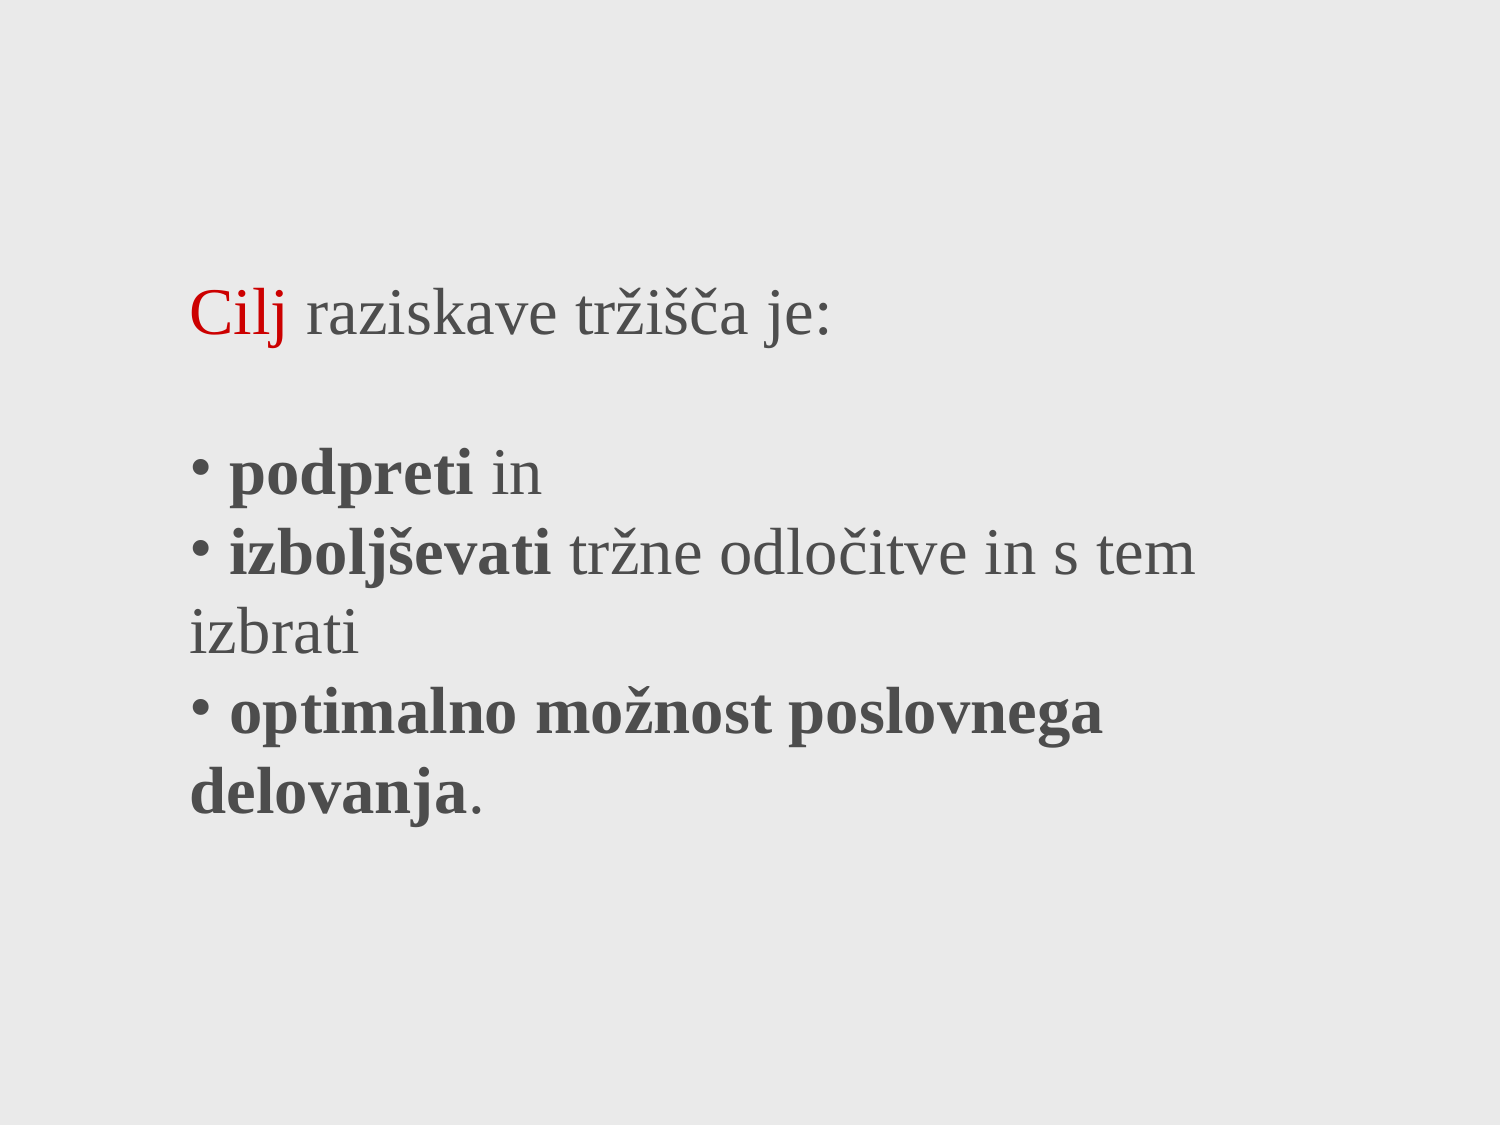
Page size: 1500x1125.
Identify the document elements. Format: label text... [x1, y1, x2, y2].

text_box Cilj raziskave tržišča je: podpreti in izboljševati tržne odločitve in s tem izbrati optimalno možnost poslovnega delovanja. [174, 99, 1338, 916]
